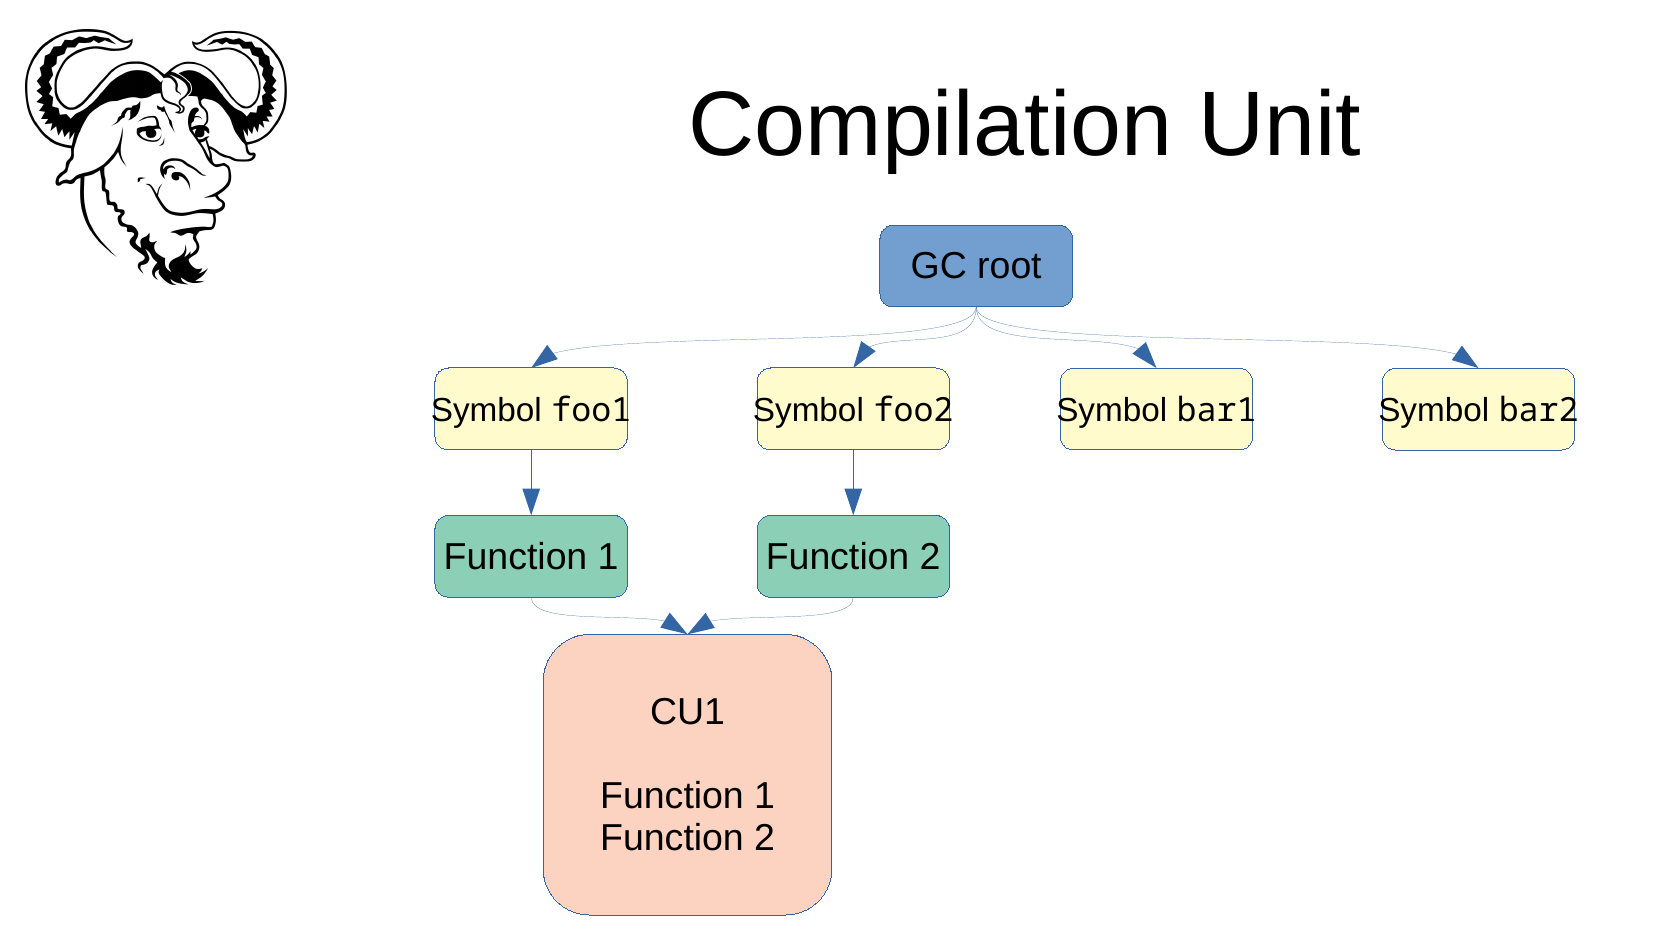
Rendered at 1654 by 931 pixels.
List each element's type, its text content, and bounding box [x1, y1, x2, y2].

text_box Function 2 [757, 515, 950, 598]
text_box Function 1 [434, 515, 628, 598]
text_box Symbol foo1 [434, 367, 628, 450]
text_box Symbol foo2 [757, 367, 950, 450]
text_box Symbol bar1 [1060, 368, 1253, 450]
picture [25, 29, 287, 285]
title Compilation Unit [480, 37, 1571, 211]
text_box Symbol bar2 [1382, 368, 1575, 451]
text_box GC root [879, 225, 1073, 307]
text_box CU1 Function 1 Function 2 [543, 634, 832, 916]
